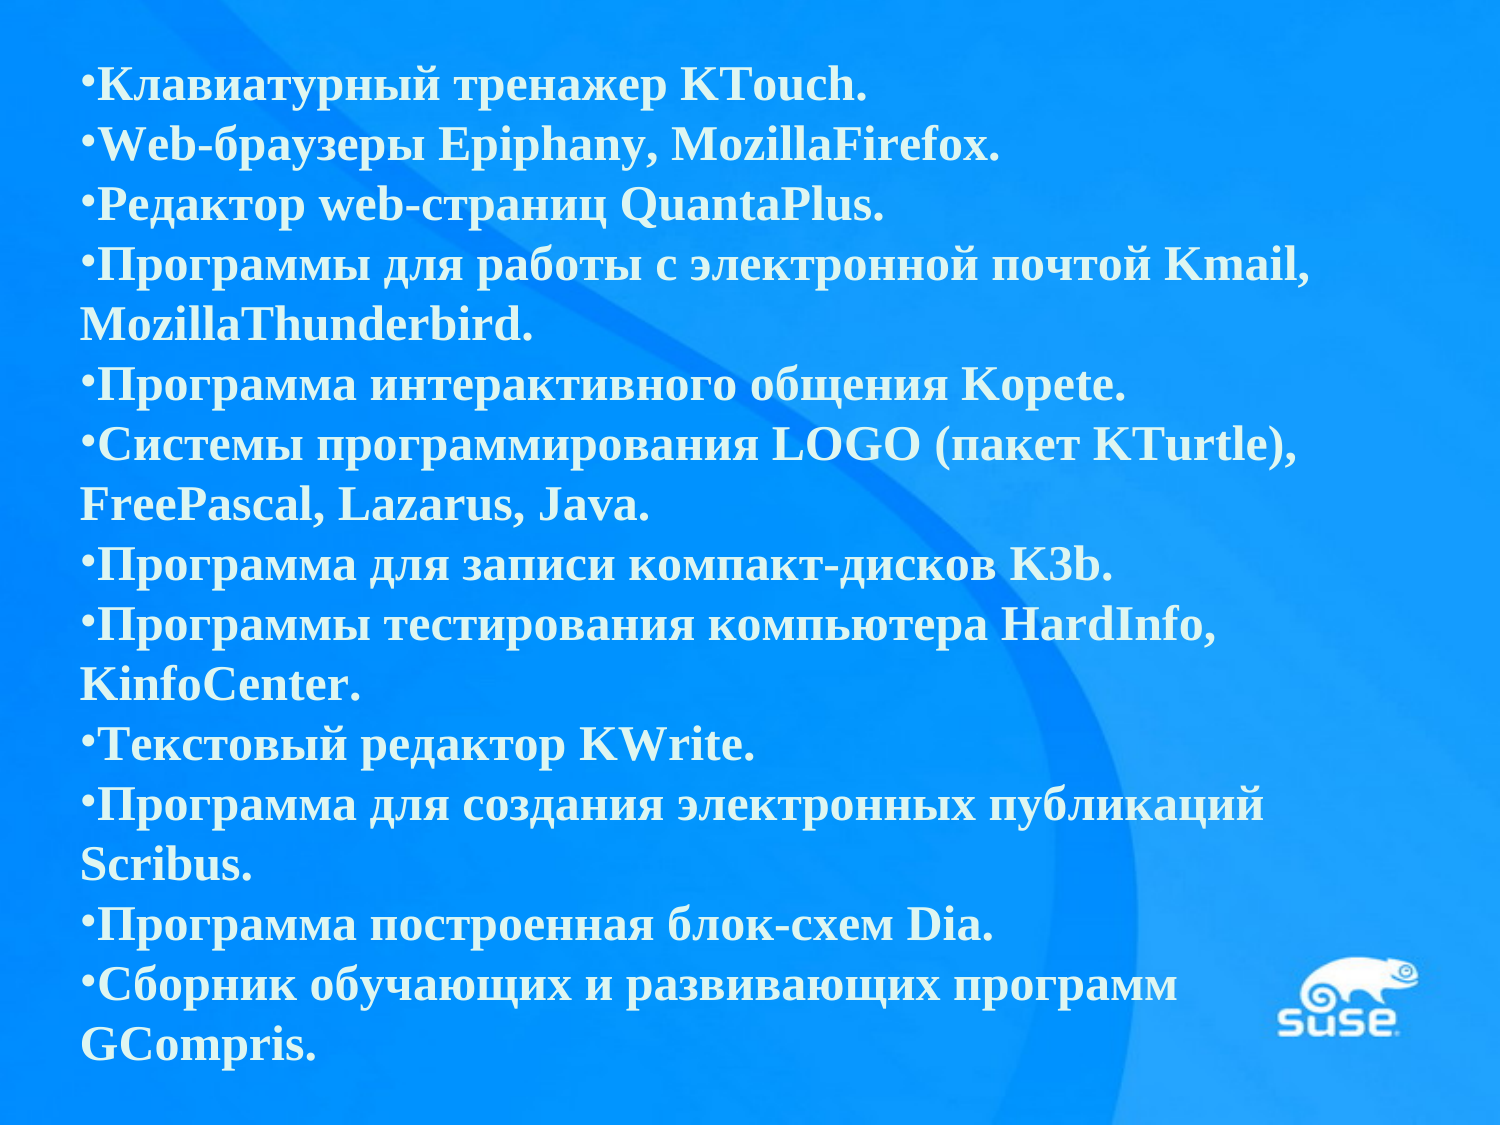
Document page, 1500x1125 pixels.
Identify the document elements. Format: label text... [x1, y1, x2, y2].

picture [0, 0, 1500, 1125]
text_box Клавиатурный тренажер KTouch. Web-браузеры Epiphany, MozillaFirefox. Редактор web-страниц QuantaPlus. Программы для работы с электронной почтой Kmail, MozillaThunderbird. Программа интерактивного общения Kopete. Системы программирования LOGO (пакет KTurtle), FreePascal, Lazarus, Java. Программа для записи компакт-дисков K3b. Программы тестирования компьютера HardInfo, KinfoCenter. Текстовый редактор KWrite. Программа для создания электронных публикаций Scribus. Программа построенная блок-схем Dia. Сборник обучающих и развивающих программ GCompris. [64, 42, 1436, 1079]
